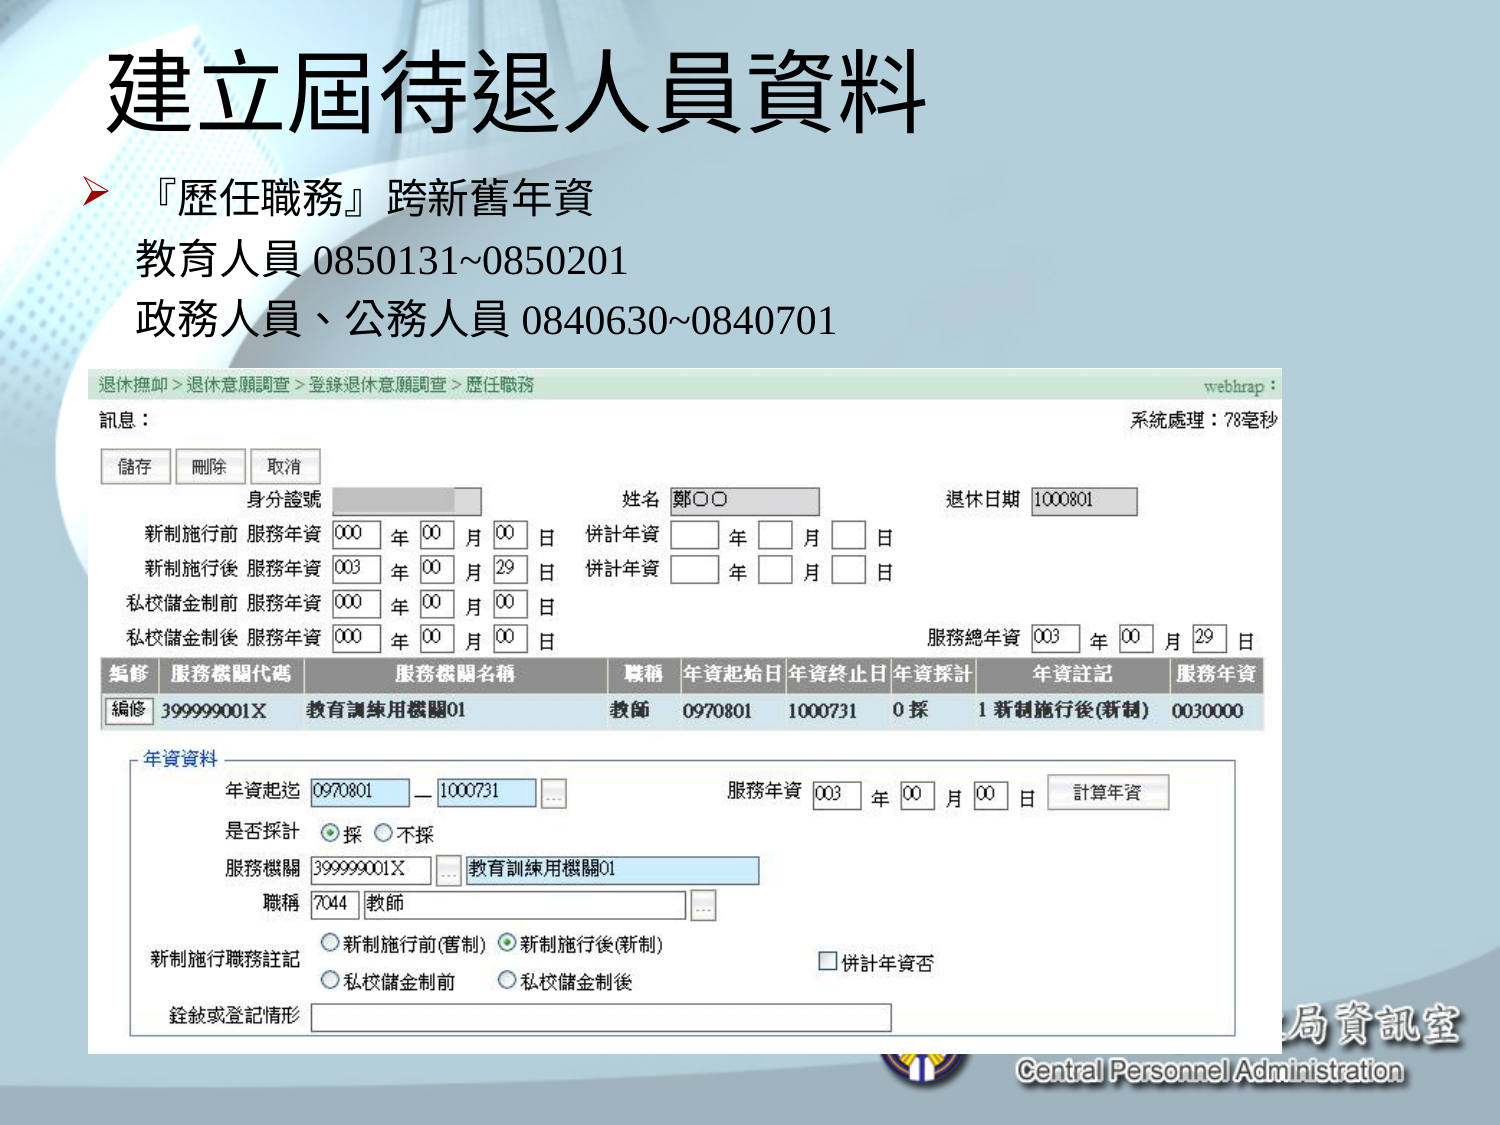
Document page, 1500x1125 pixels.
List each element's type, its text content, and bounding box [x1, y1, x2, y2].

picture [0, 0, 1500, 1125]
text_box 『歷任職務』跨新舊年資 教育人員0850131~0850201 政務人員、公務人員0840630~0840701 [64, 164, 1340, 389]
title 建立屆待退人員資料 [88, 30, 1341, 149]
